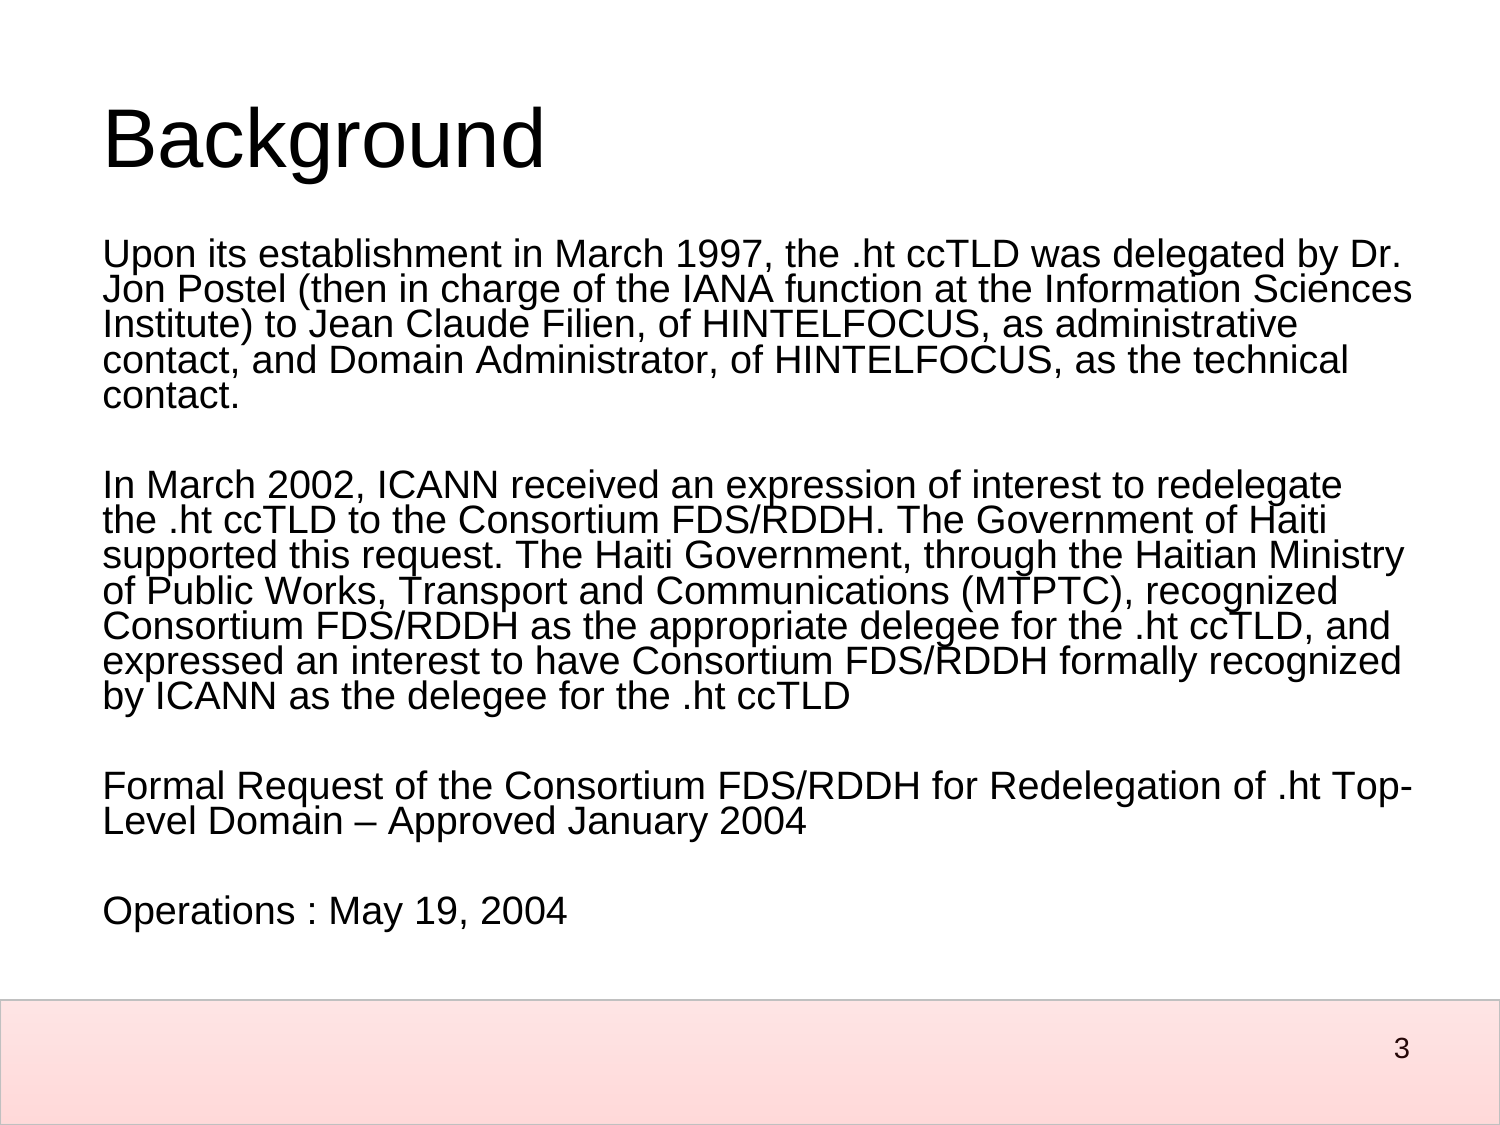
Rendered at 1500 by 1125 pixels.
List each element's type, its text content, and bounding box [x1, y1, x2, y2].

subtitle Background Upon its establishment in March 1997, the .ht ccTLD was delegated by Dr. Jon Postel (then in charge of the IANA function at the Information Sciences Institute) to Jean Claude Filien, of HINTELFOCUS, as administrative contact, and Domain Administrator, of HINTELFOCUS, as the technical contact. In March 2002, ICANN received an expression of interest to redelegate the .ht ccTLD to the Consortium FDS/RDDH. The Government of Haiti supported this request. The Haiti Government, through the Haitian Ministry of Public Works, Transport and Communications (MTPTC), recognized Consortium FDS/RDDH as the appropriate delegee for the .ht ccTLD, and expressed an interest to have Consortium FDS/RDDH formally recognized by ICANN as the delegee for the .ht ccTLD Formal Request of the Consortium FDS/RDDH for Redelegation of .ht Top-Level Domain – Approved January 2004 Operations : May 19, 2004 [87, 99, 1450, 999]
text_box [0, 999, 1500, 1125]
